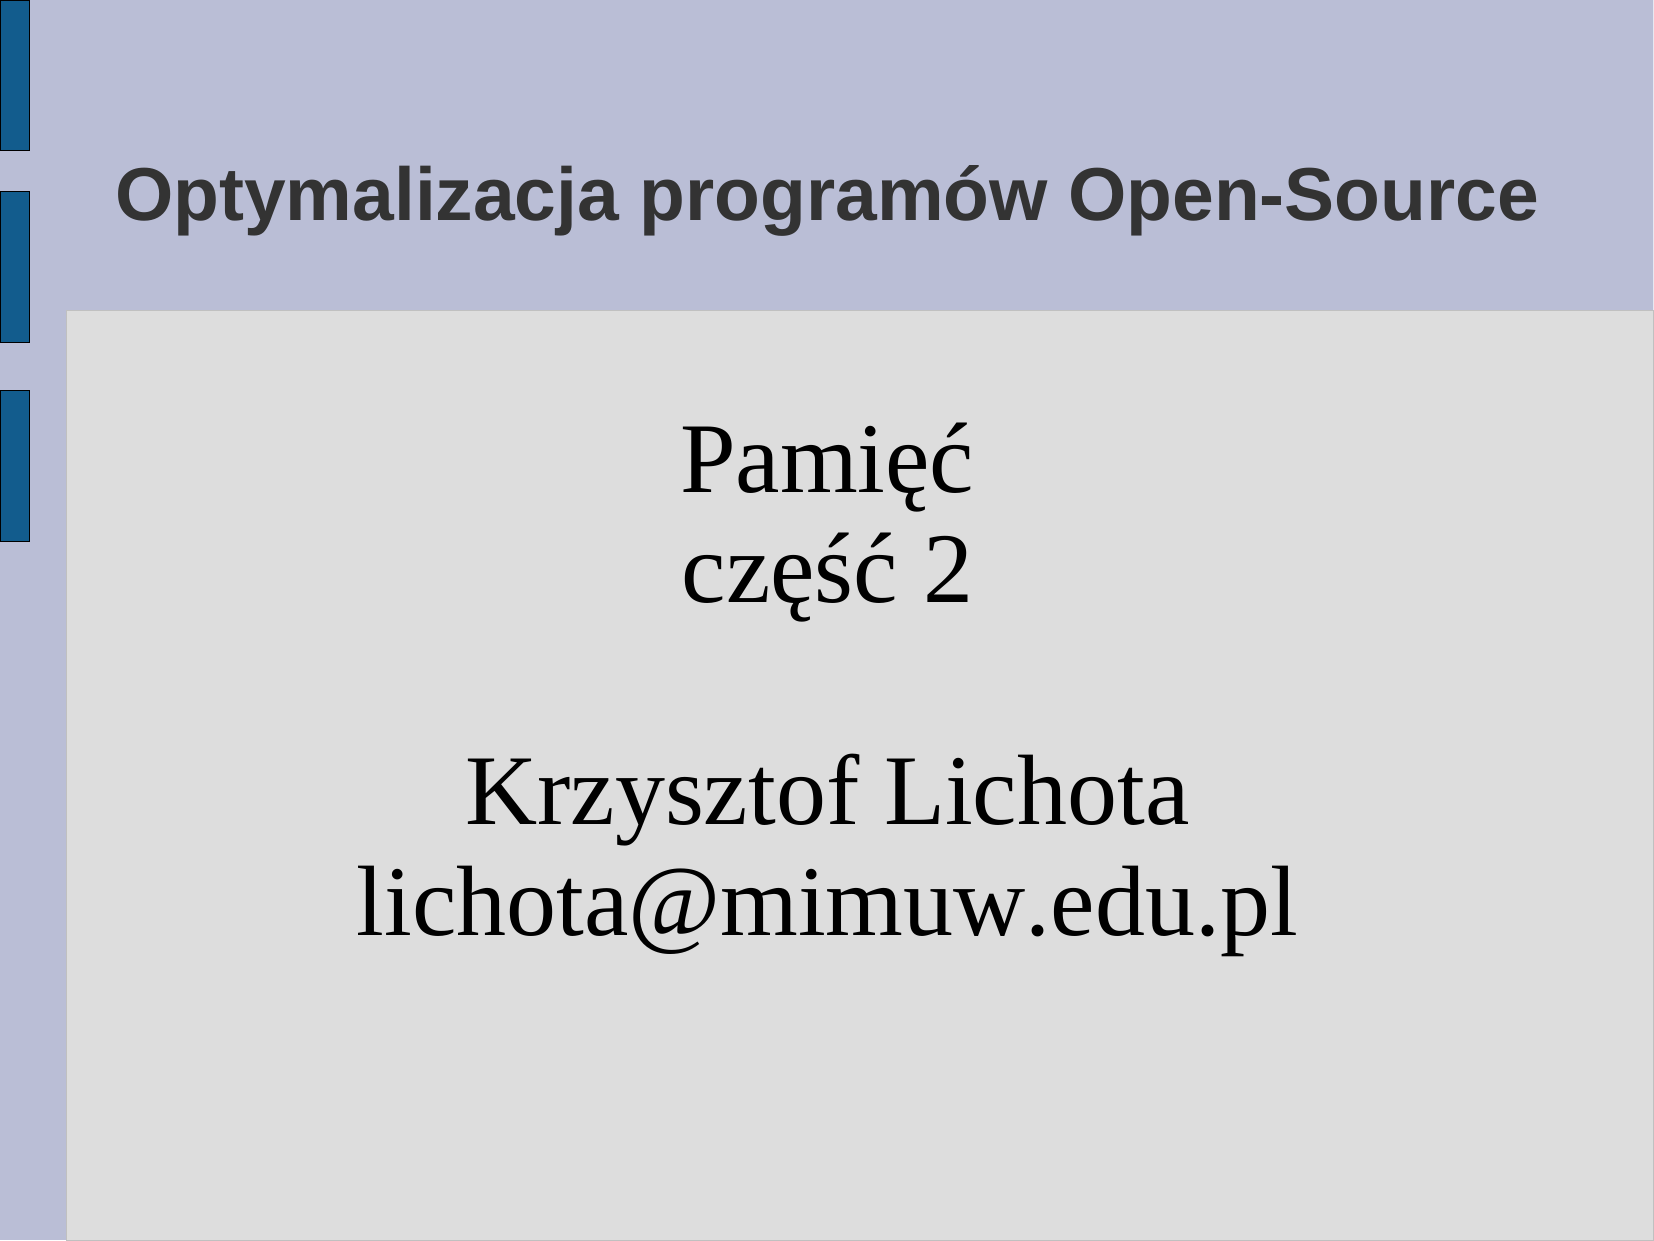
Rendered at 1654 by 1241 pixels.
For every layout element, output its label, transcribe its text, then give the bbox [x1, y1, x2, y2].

subtitle Pamięć część 2 Krzysztof Lichota lichota@mimuw.edu.pl [121, 344, 1534, 1127]
title Optymalizacja programów Open-Source [115, 91, 1540, 299]
